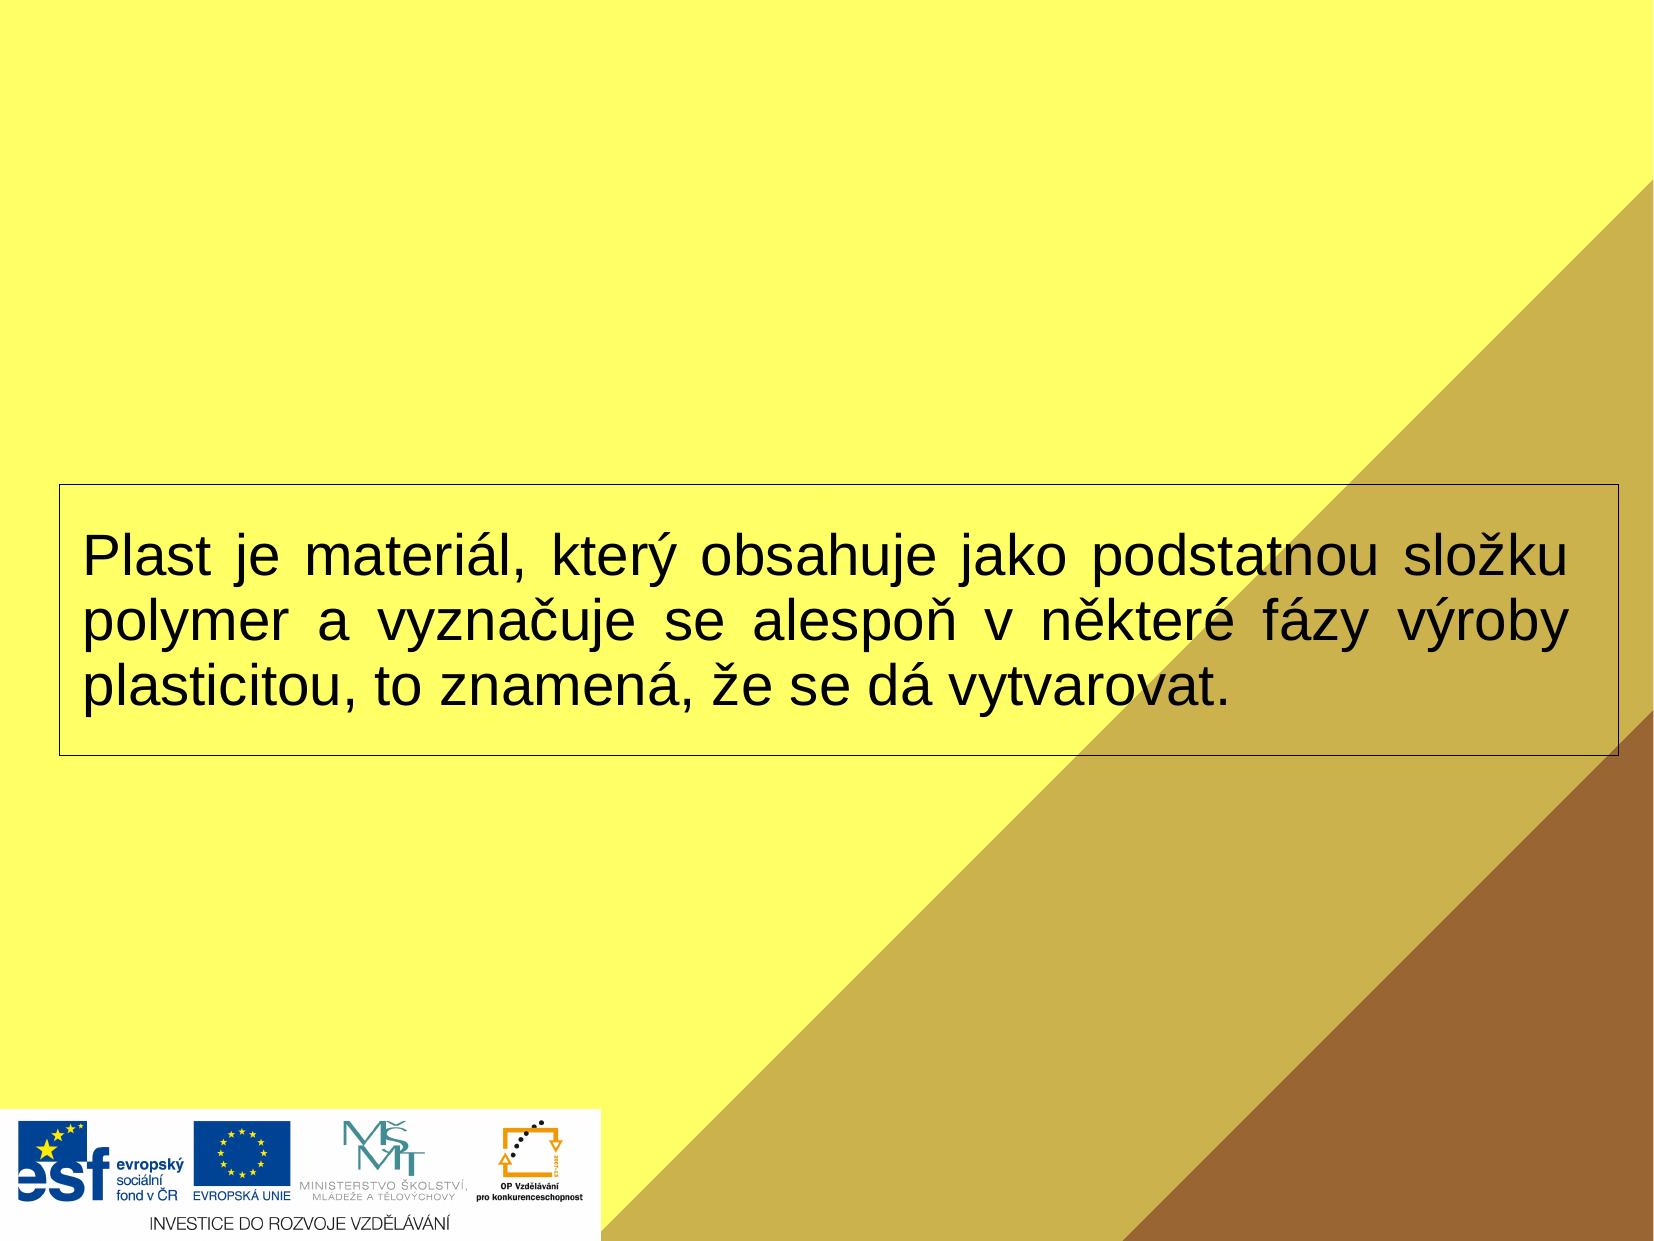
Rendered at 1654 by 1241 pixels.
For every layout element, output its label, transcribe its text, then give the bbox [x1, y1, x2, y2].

list Plast je materiál, který obsahuje jako podstatnou složku polymer a vyznačuje se alespoň v některé fázy výroby plasticitou, to znamená, že se dá vytvarovat. [82, 522, 1571, 718]
picture [0, 1109, 601, 1241]
